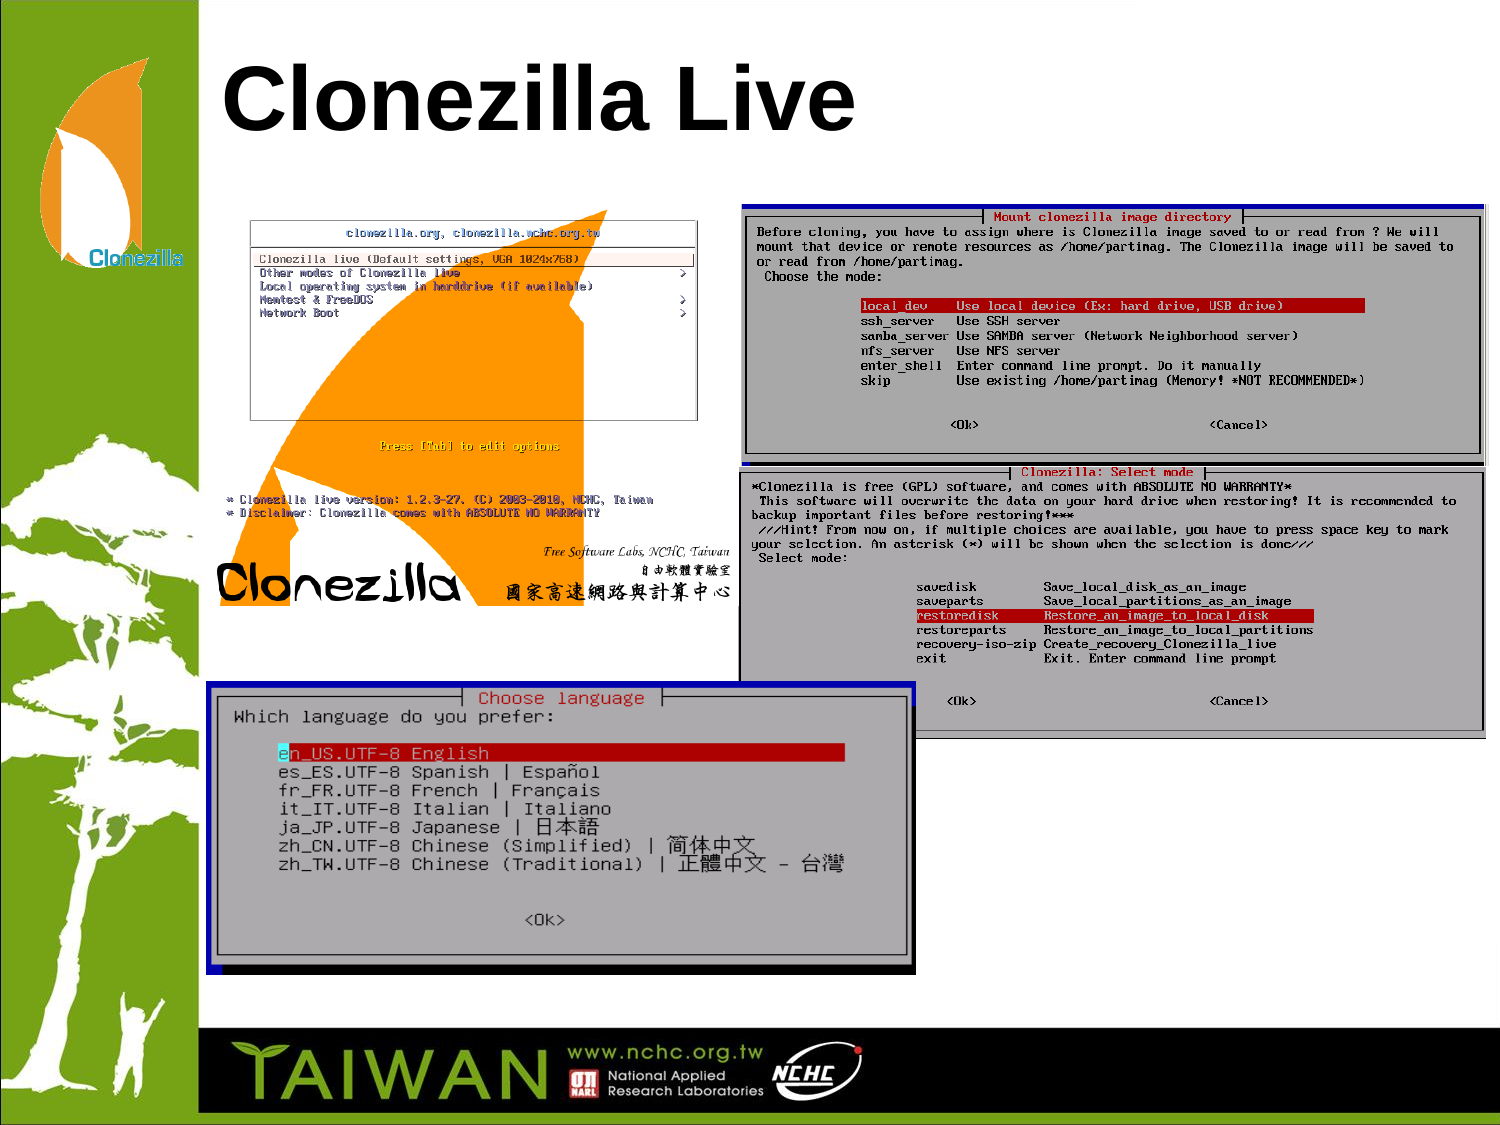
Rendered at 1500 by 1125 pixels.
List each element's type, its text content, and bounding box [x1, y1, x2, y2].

picture [0, 0, 1500, 1125]
title Clonezilla Live [206, 0, 1500, 204]
chart [17, 49, 195, 278]
